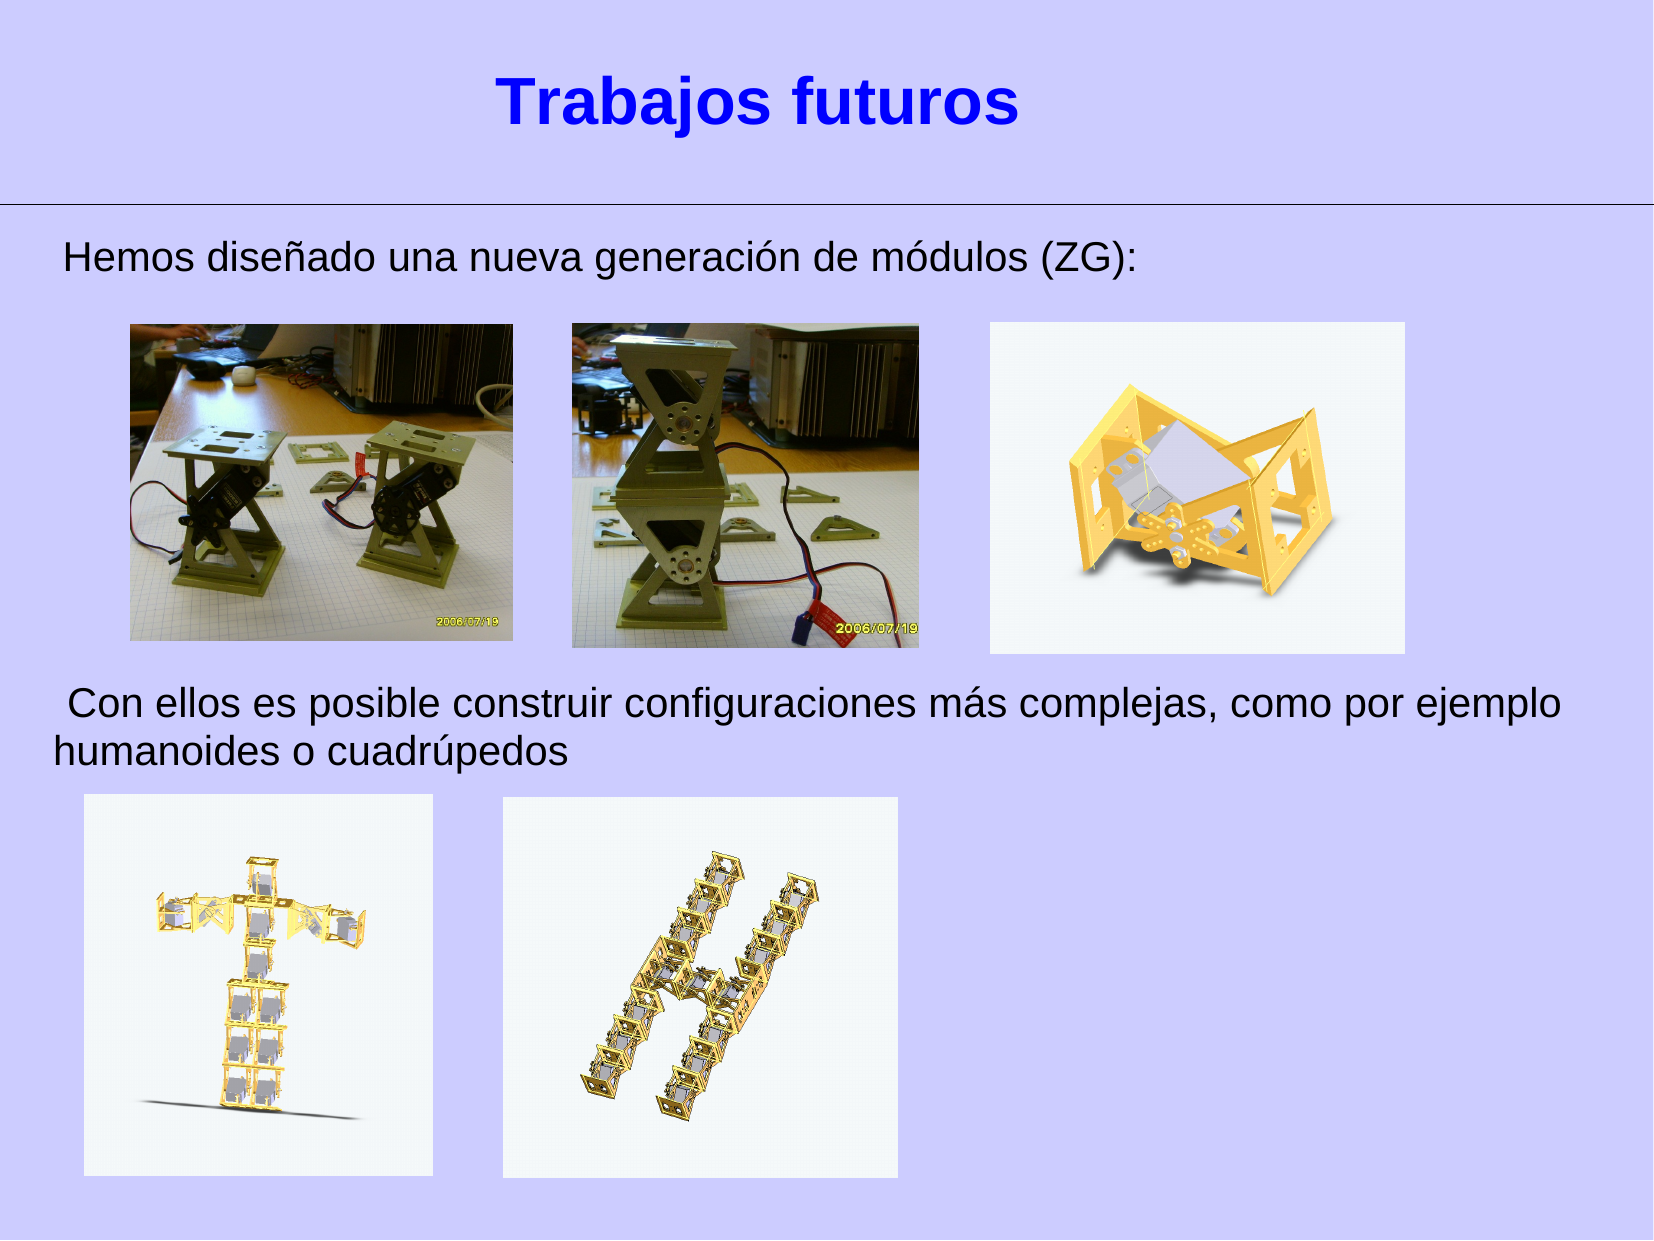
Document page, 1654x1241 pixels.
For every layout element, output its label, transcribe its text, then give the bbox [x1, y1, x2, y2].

text_box Hemos diseñado una nueva generación de módulos (ZG): [51, 233, 1355, 309]
picture [990, 322, 1405, 654]
picture [503, 797, 898, 1178]
picture [572, 323, 919, 648]
picture [84, 794, 433, 1176]
title Trabajos futuros [120, 0, 1396, 191]
text_box Con ellos es posible construir configuraciones más complejas, como por ejemplo humanoides o cuadrúpedos [53, 671, 1632, 775]
picture [130, 324, 513, 641]
